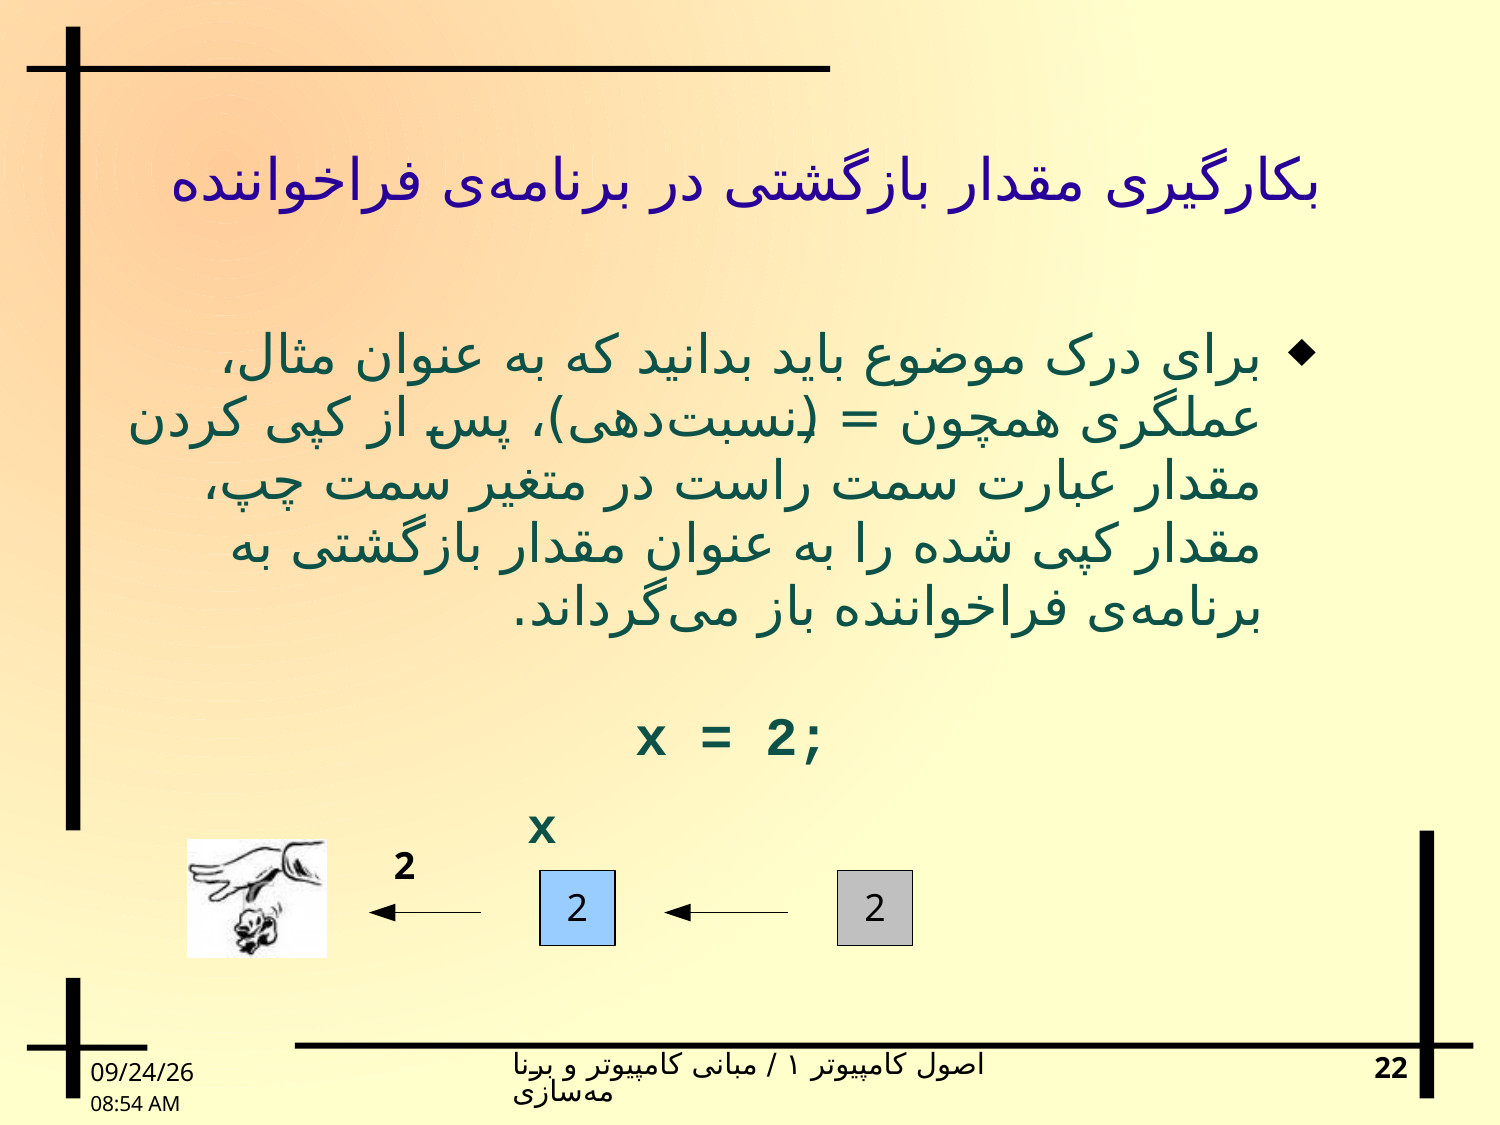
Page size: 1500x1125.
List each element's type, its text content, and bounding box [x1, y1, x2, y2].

list برای درک موضوع باید بدانید که به عنوان مثال، عملگری همچون = (نسبت‌دهی)، پس از کپی کردن مقدار عبارت سمت راست در متغیر سمت چپ، مقدار کپی شده را به عنوان مقدار بازگشتی به برنامه‌ی فراخواننده باز می‌گرداند. [126, 323, 1388, 663]
text_box x [527, 795, 709, 853]
list x = 2; [635, 706, 865, 788]
text_box 2 [837, 870, 913, 946]
title بکارگیری مقدار بازگشتی در برنامه‌ی فراخواننده [131, 120, 1361, 240]
text_box 2 [539, 870, 615, 946]
picture [187, 839, 327, 958]
text_box 2 [367, 828, 443, 904]
